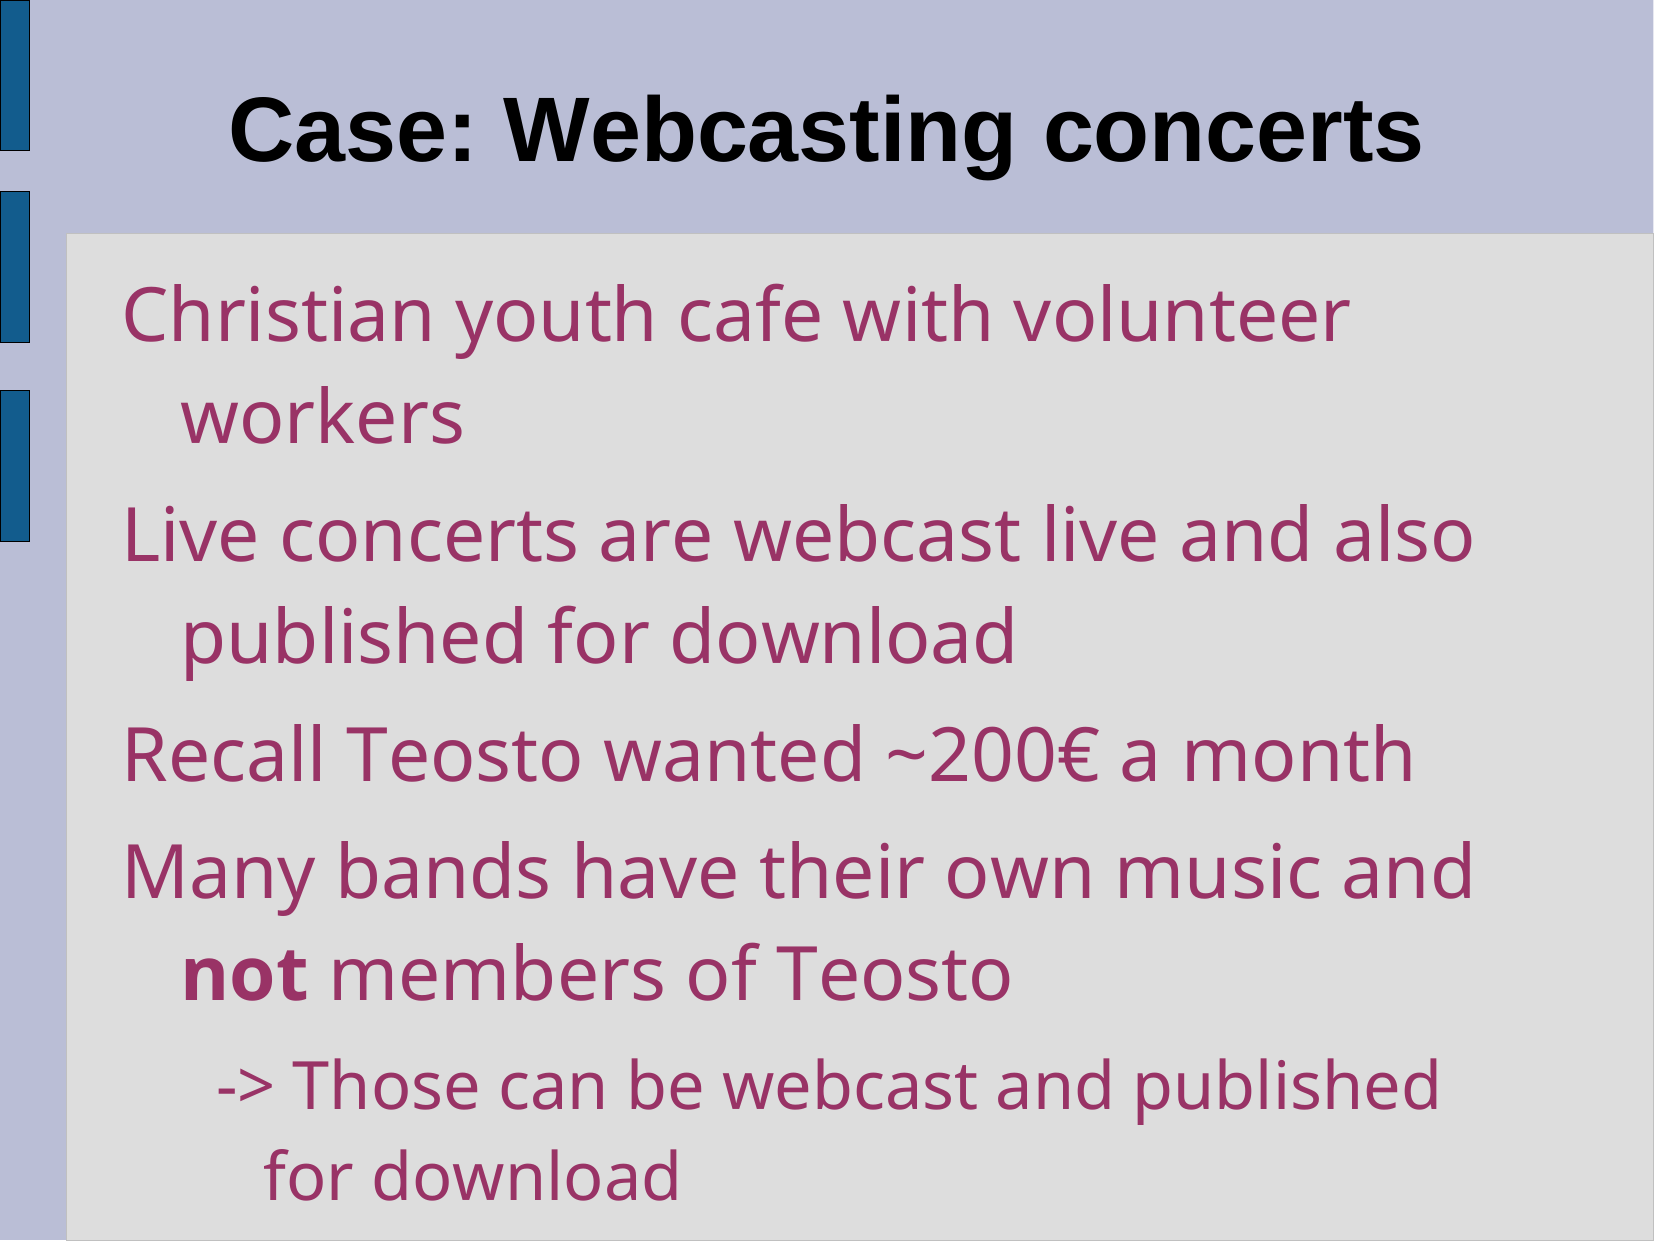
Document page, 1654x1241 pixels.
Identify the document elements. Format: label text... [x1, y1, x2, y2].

title Case: Webcasting concerts [121, 26, 1534, 234]
list Christian youth cafe with volunteer workers Live concerts are webcast live and also published for download Recall Teosto wanted ~200€ a month Many bands have their own music and not members of Teosto -> Those can be webcast and published for download [121, 261, 1534, 1151]
